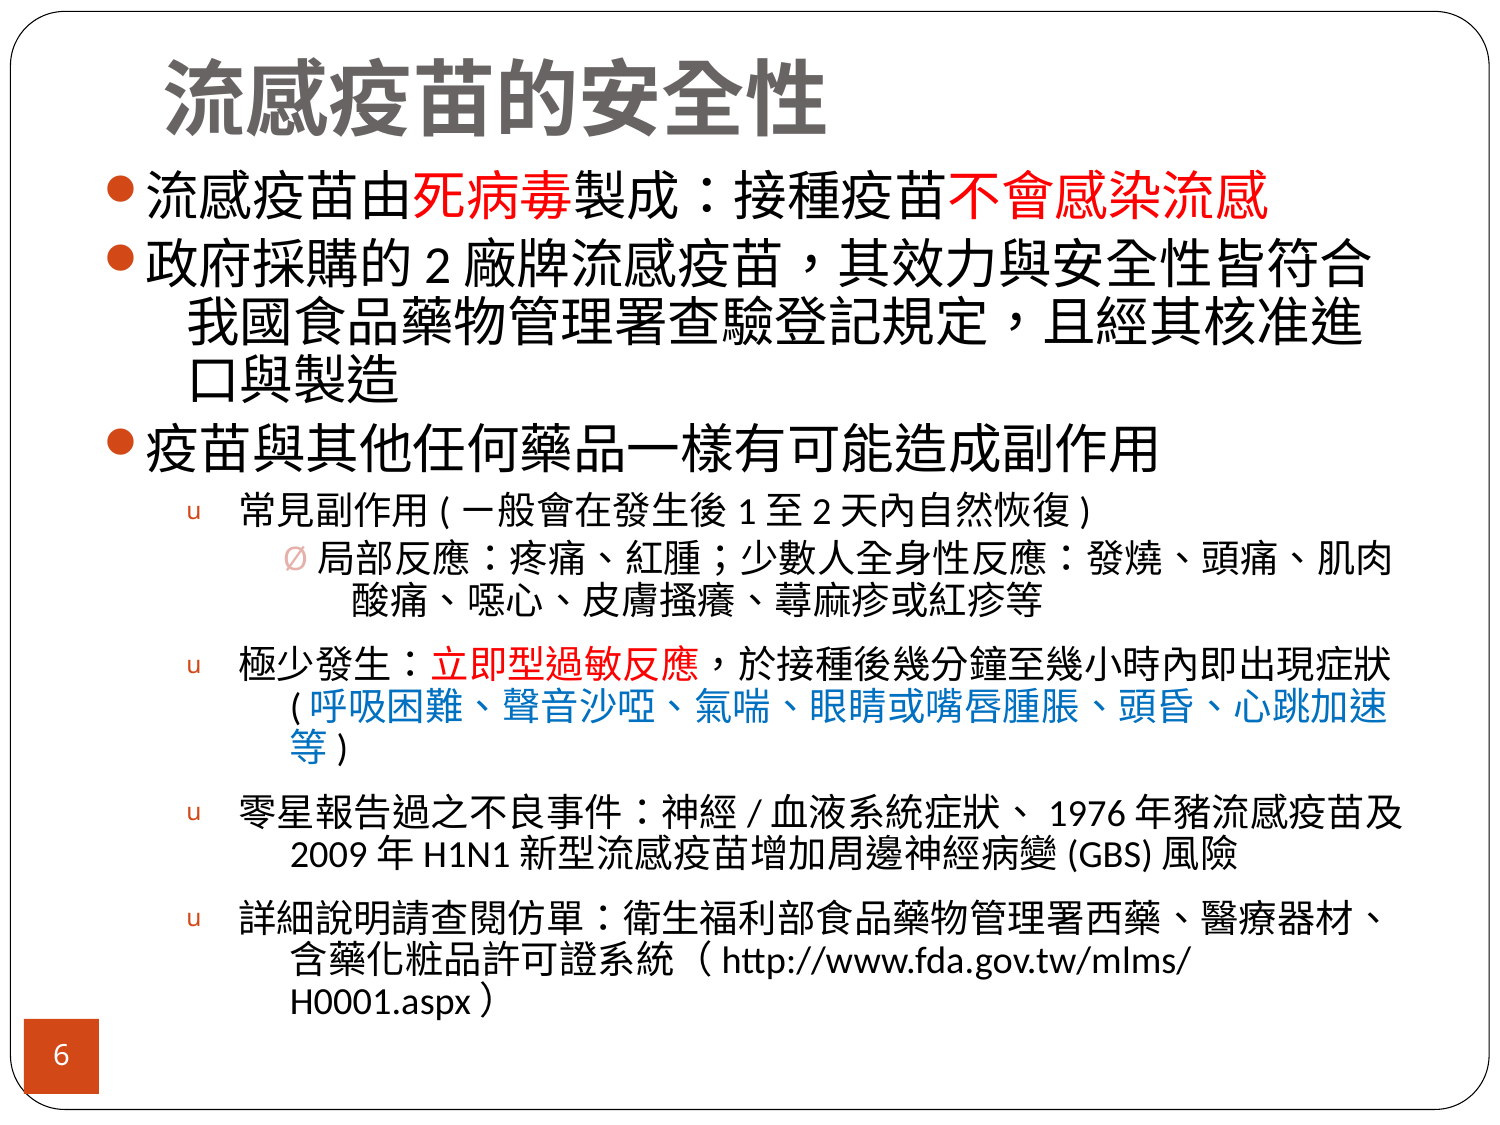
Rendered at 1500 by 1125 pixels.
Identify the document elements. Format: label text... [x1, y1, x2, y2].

list 流感疫苗由死病毒製成：接種疫苗不會感染流感 政府採購的2廠牌流感疫苗，其效力與安全性皆符合我國食品藥物管理署查驗登記規定，且經其核准進口與製造 疫苗與其他任何藥品一樣有可能造成副作用 常見副作用(ㄧ般會在發生後1至2天內自然恢復) 局部反應：疼痛、紅腫；少數人全身性反應：發燒、頭痛、肌肉酸痛、噁心、皮膚搔癢、蕁麻疹或紅疹等 極少發生：立即型過敏反應，於接種後幾分鐘至幾小時內即出現症狀(呼吸困難、聲音沙啞、氣喘、眼睛或嘴唇腫脹、頭昏、心跳加速等) 零星報告過之不良事件：神經/血液系統症狀、1976年豬流感疫苗及2009年H1N1新型流感疫苗增加周邊神經病變(GBS)風險 詳細說明請查閱仿單：衛生福利部食品藥物管理署西藥、醫療器材、含藥化粧品許可證系統（http://www.fda.gov.tw/mlms/H0001.aspx） [88, 161, 1423, 1034]
text_box [23, 1018, 99, 1094]
title 流感疫苗的安全性 [147, 0, 1423, 161]
